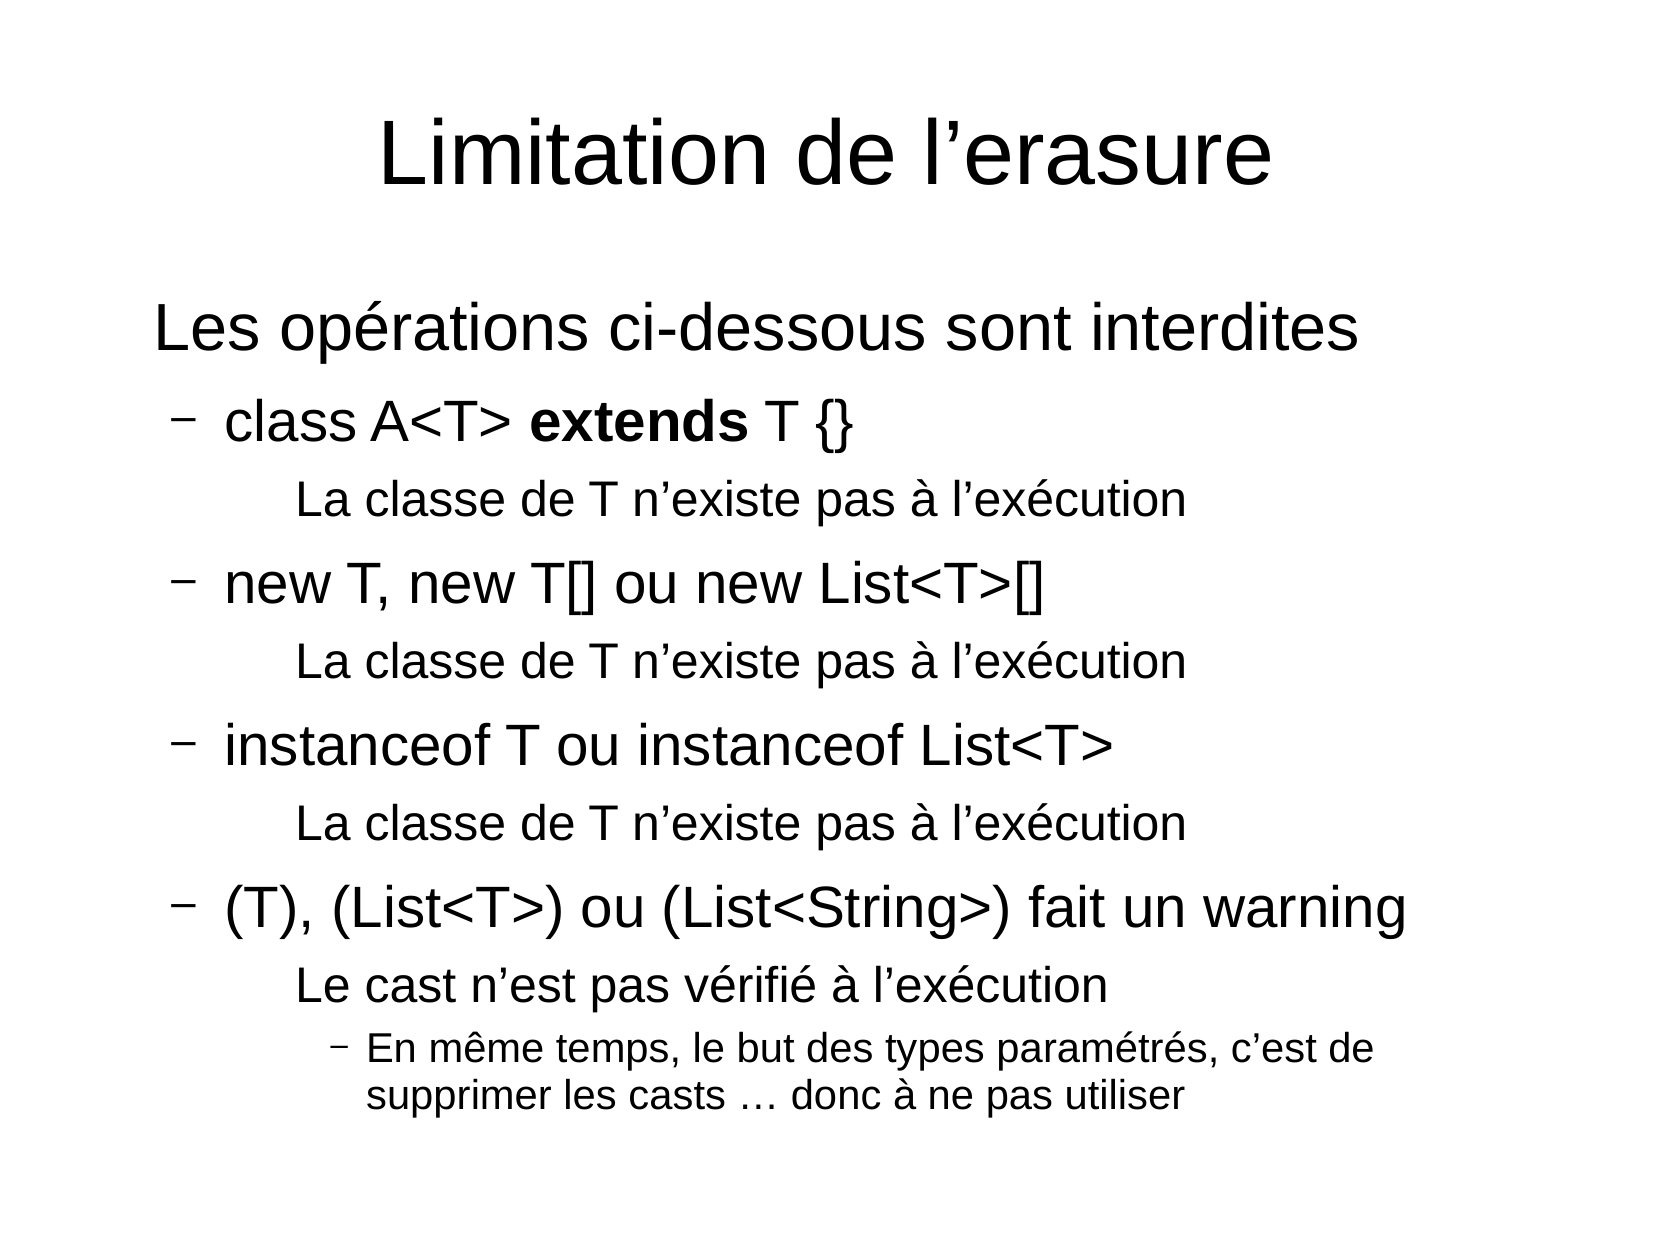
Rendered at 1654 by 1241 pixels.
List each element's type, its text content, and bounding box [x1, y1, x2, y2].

title Limitation de l’erasure [82, 49, 1571, 257]
list Les opérations ci-dessous sont interdites class A<T> extends T {} La classe de T n’existe pas à l’exécution new T, new T[] ou new List<T>[] La classe de T n’existe pas à l’exécution instanceof T ou instanceof List<T> La classe de T n’existe pas à l’exécution (T), (List<T>) ou (List<String>) fait un warning Le cast n’est pas vérifié à l’exécution En même temps, le but des types paramétrés, c’est de supprimer les casts … donc à ne pas utiliser [82, 290, 1571, 1126]
